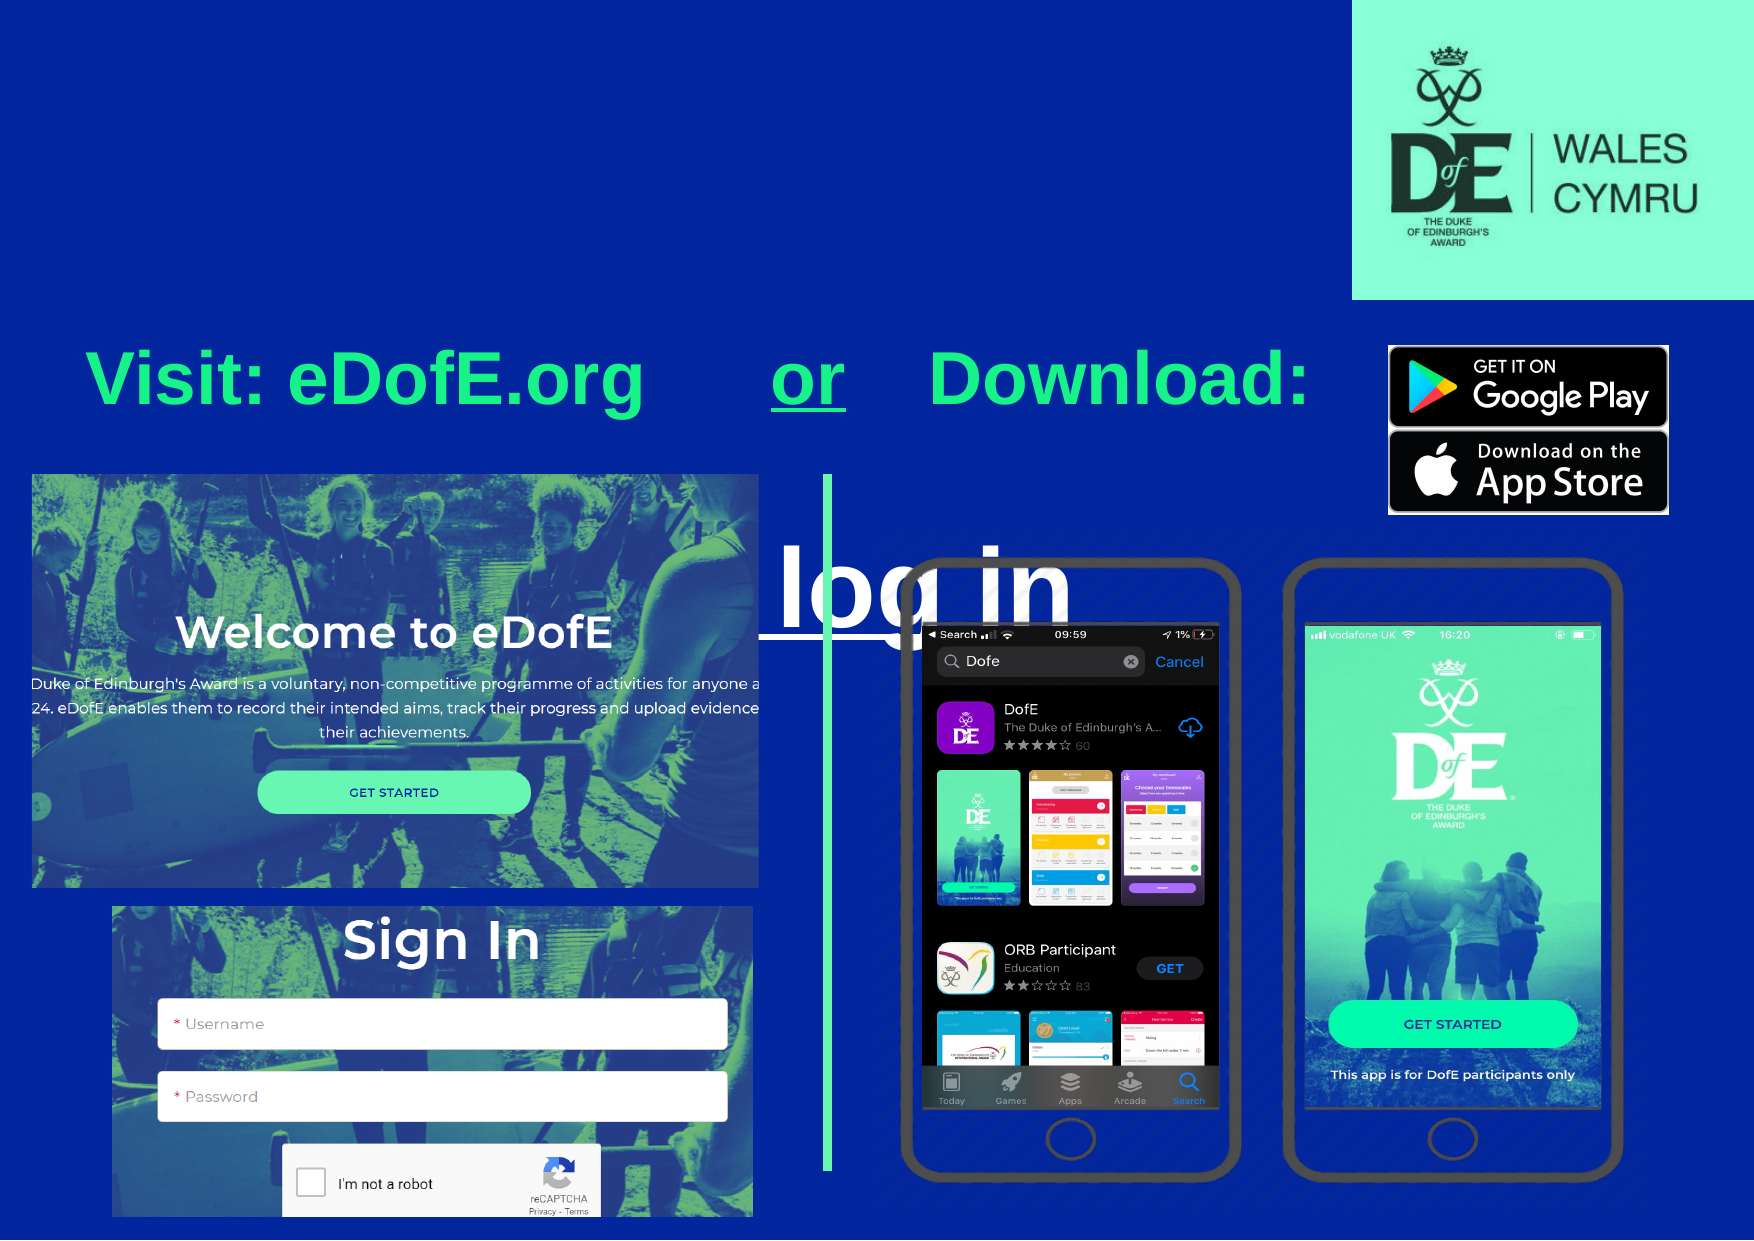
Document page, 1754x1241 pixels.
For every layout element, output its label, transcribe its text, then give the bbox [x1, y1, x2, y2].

picture [876, 523, 1642, 1217]
picture [112, 906, 753, 1217]
picture [1388, 345, 1669, 515]
title Two ways to log in [58, 0, 1642, 218]
text_box Visit: eDofE.org or Download: [85, 339, 1534, 421]
picture [31, 474, 759, 900]
